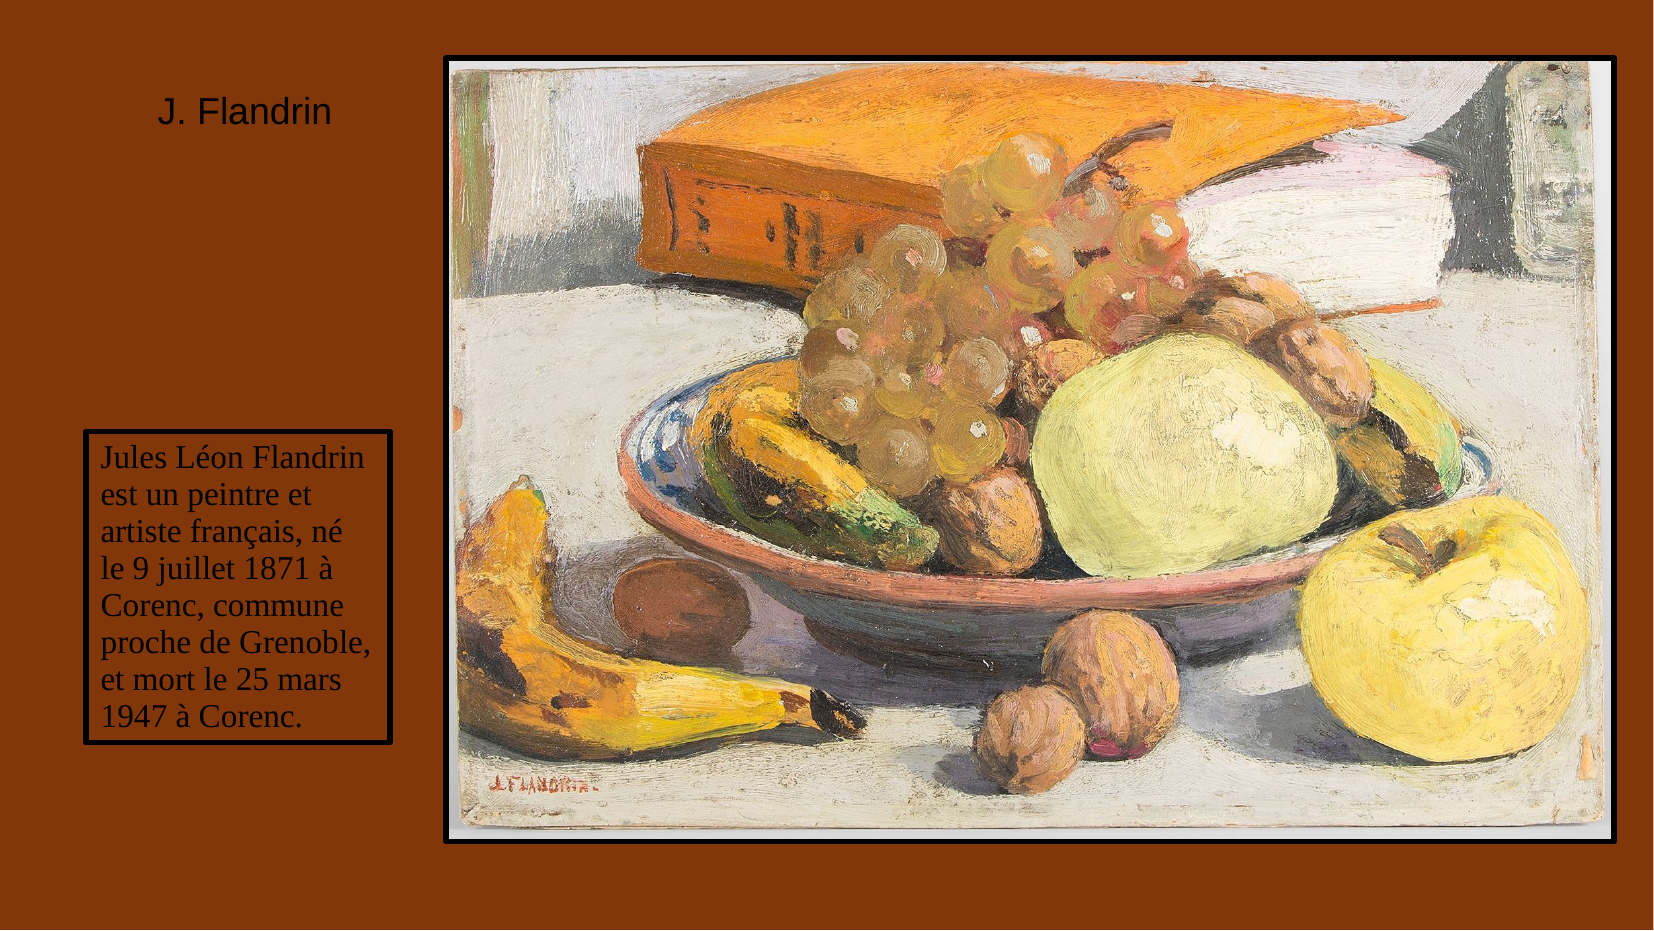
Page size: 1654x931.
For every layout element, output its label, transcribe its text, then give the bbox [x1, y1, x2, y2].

picture [448, 61, 1612, 839]
title J. Flandrin [106, 69, 384, 154]
text_box Jules Léon Flandrin est un peintre et artiste français, né le 9 juillet 1871 à Corenc, commune proche de Grenoble, et mort le 25 mars 1947 à Corenc. [85, 431, 390, 743]
